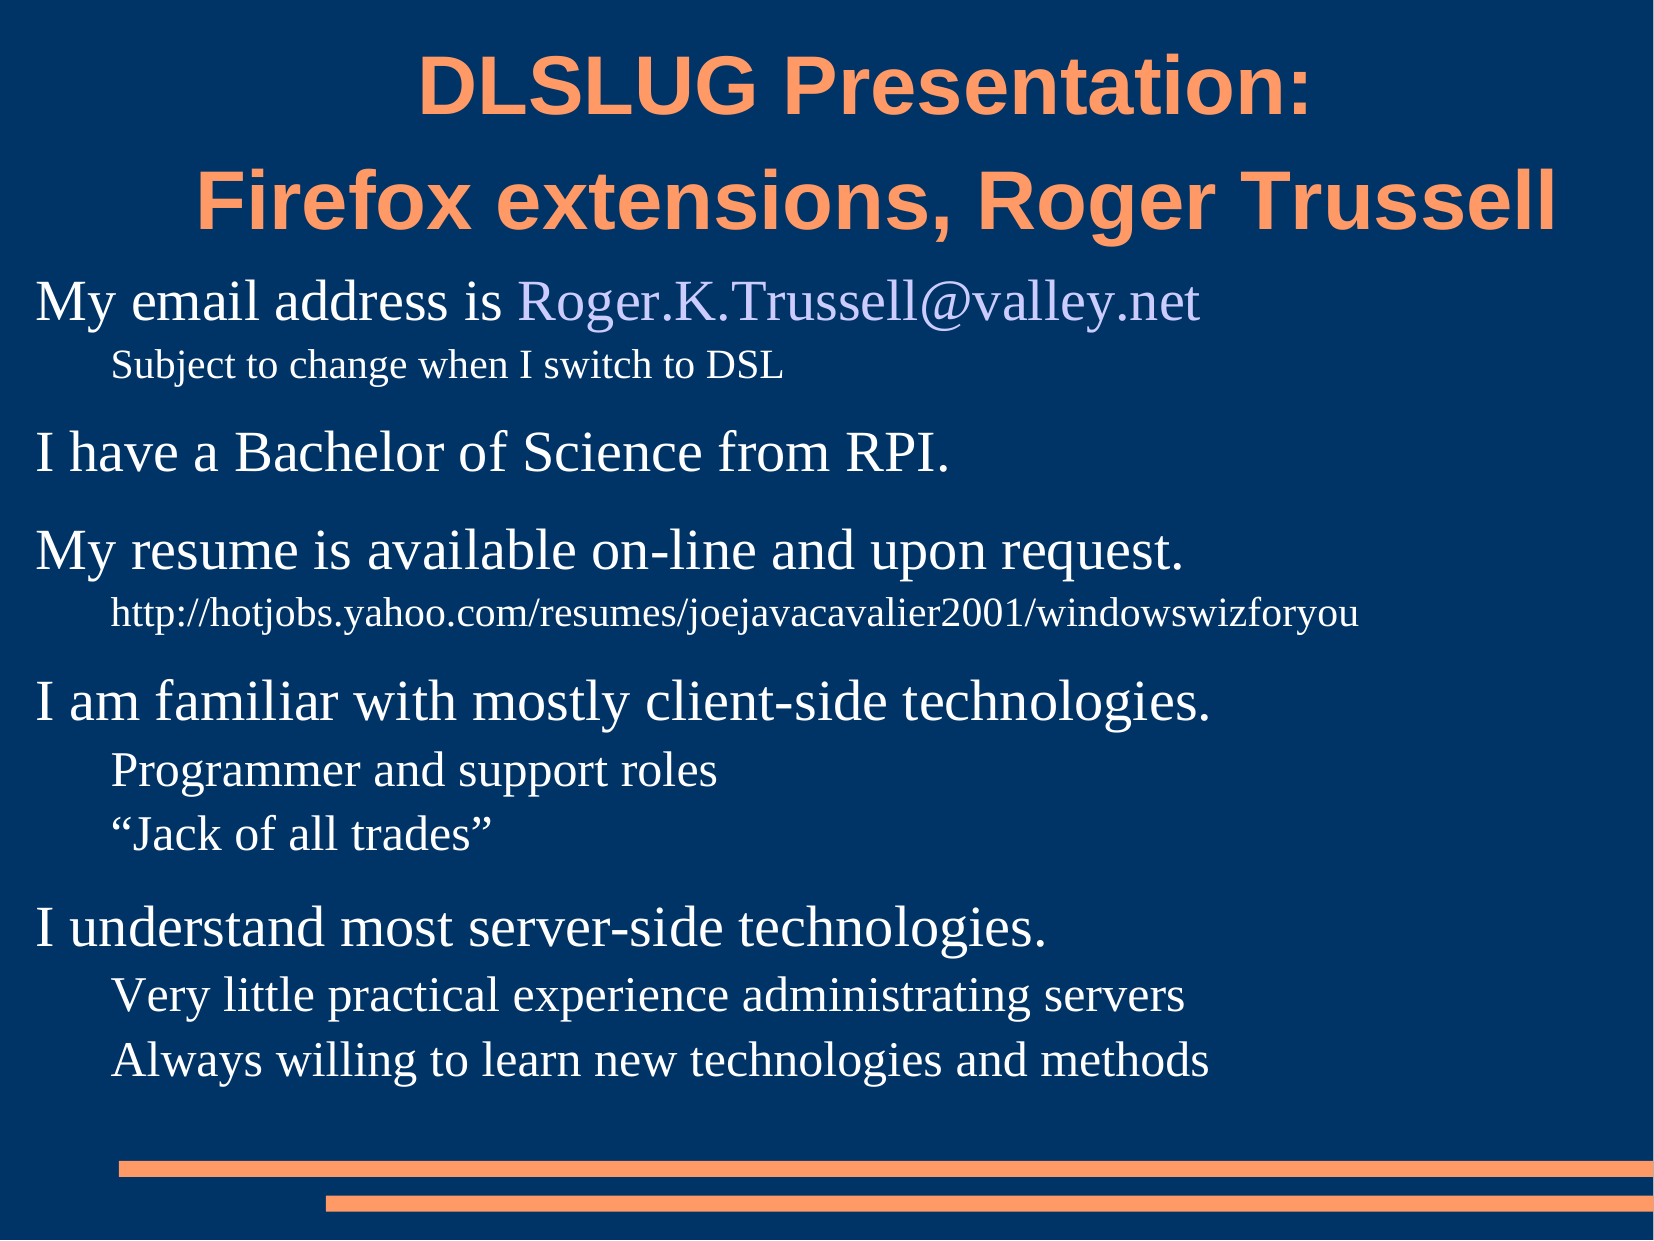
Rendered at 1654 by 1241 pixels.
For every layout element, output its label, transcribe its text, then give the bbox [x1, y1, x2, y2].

title DLSLUG Presentation: Firefox extensions, Roger Trussell [121, 8, 1635, 257]
list My email address is Roger.K.Trussell@valley.net Subject to change when I switch to DSL I have a Bachelor of Science from RPI. My resume is available on-line and upon request. http://hotjobs.yahoo.com/resumes/joejavacavalier2001/windowswizforyou I am familiar with mostly client-side technologies. Programmer and support roles “Jack of all trades” I understand most server-side technologies. Very little practical experience administrating servers Always willing to learn new technologies and methods [18, 258, 1654, 1162]
